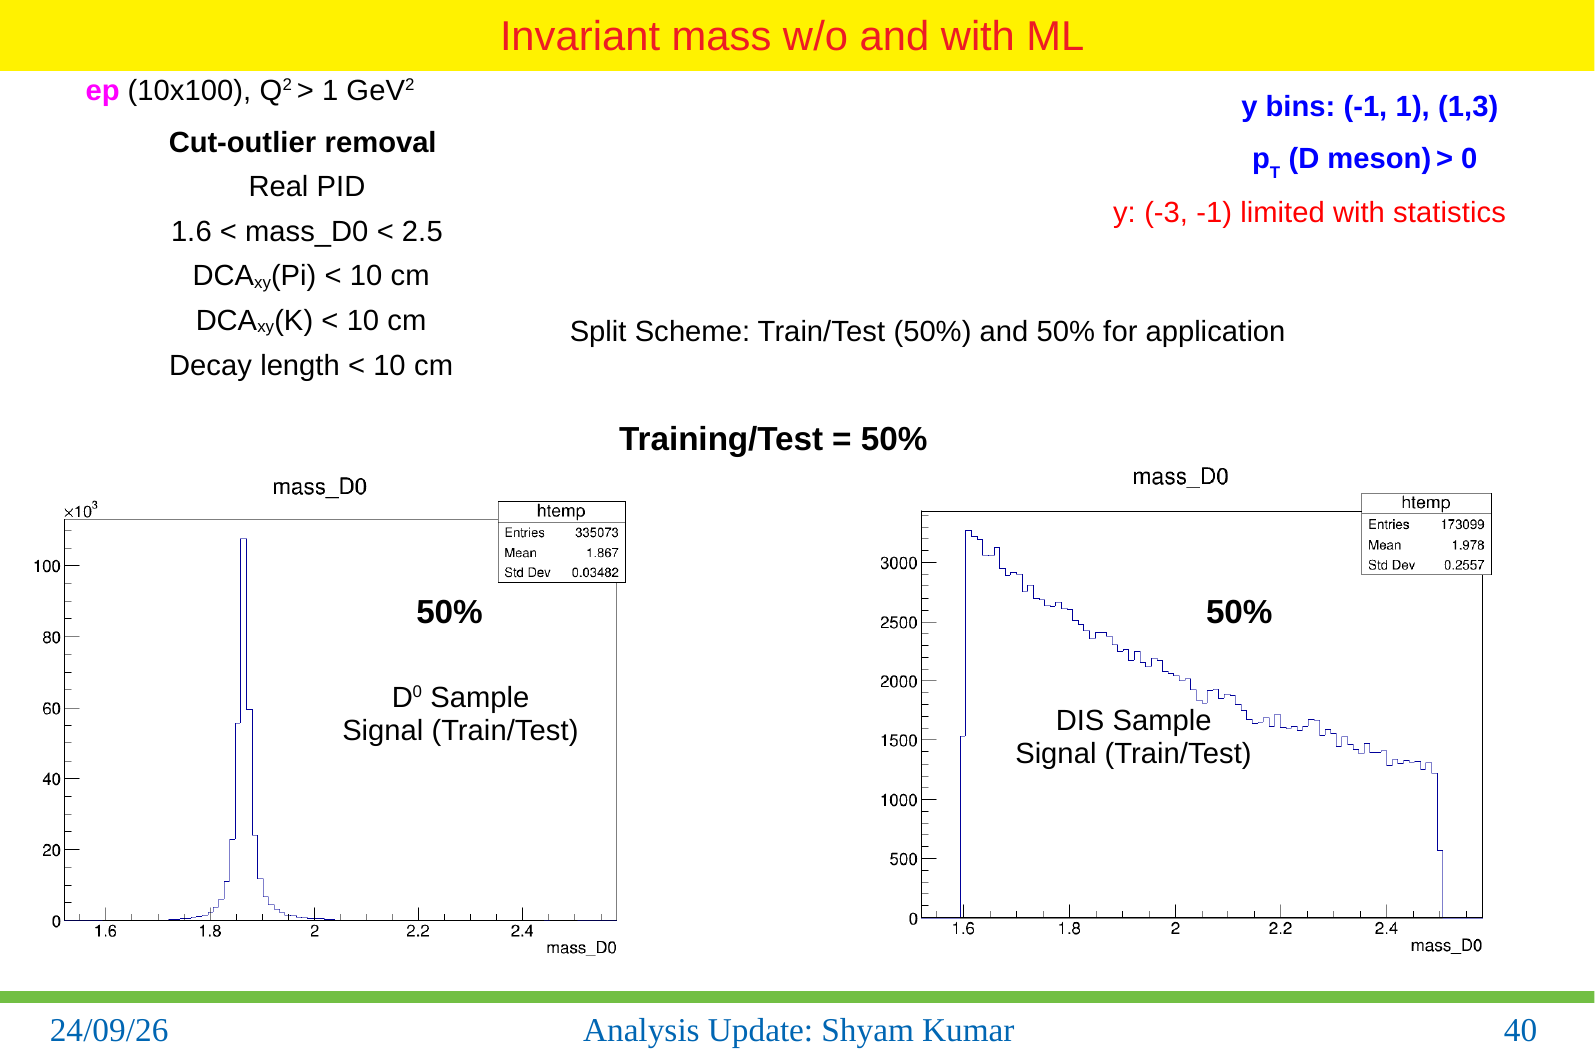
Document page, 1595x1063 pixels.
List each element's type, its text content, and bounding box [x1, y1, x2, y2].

text_box ep (10x100), Q2 > 1 GeV2 [70, 66, 567, 130]
text_box 50% [1191, 585, 1288, 638]
text_box Cut-outlier removal Real PID 1.6 < mass_D0 < 2.5 DCAxy(Pi) < 10 cm DCAxy(K) < 10 cm Decay length < 10 cm [5, 118, 609, 402]
text_box Training/Test = 50% [437, 413, 1111, 466]
title Invariant mass w/o and with ML [0, 0, 1595, 71]
picture [856, 460, 1504, 969]
text_box 50% [401, 585, 498, 638]
picture [0, 469, 638, 971]
text_box Split Scheme: Train/Test (50%) and 50% for application [555, 307, 1347, 355]
text_box y: (-3, -1) limited with statistics [1098, 188, 1595, 272]
text_box D0 Sample Signal (Train/Test) [283, 673, 638, 773]
text_box y bins: (-1, 1), (1,3) pT (D meson) > 0 [1110, 82, 1595, 188]
text_box DIS Sample Signal (Train/Test) [956, 696, 1312, 796]
